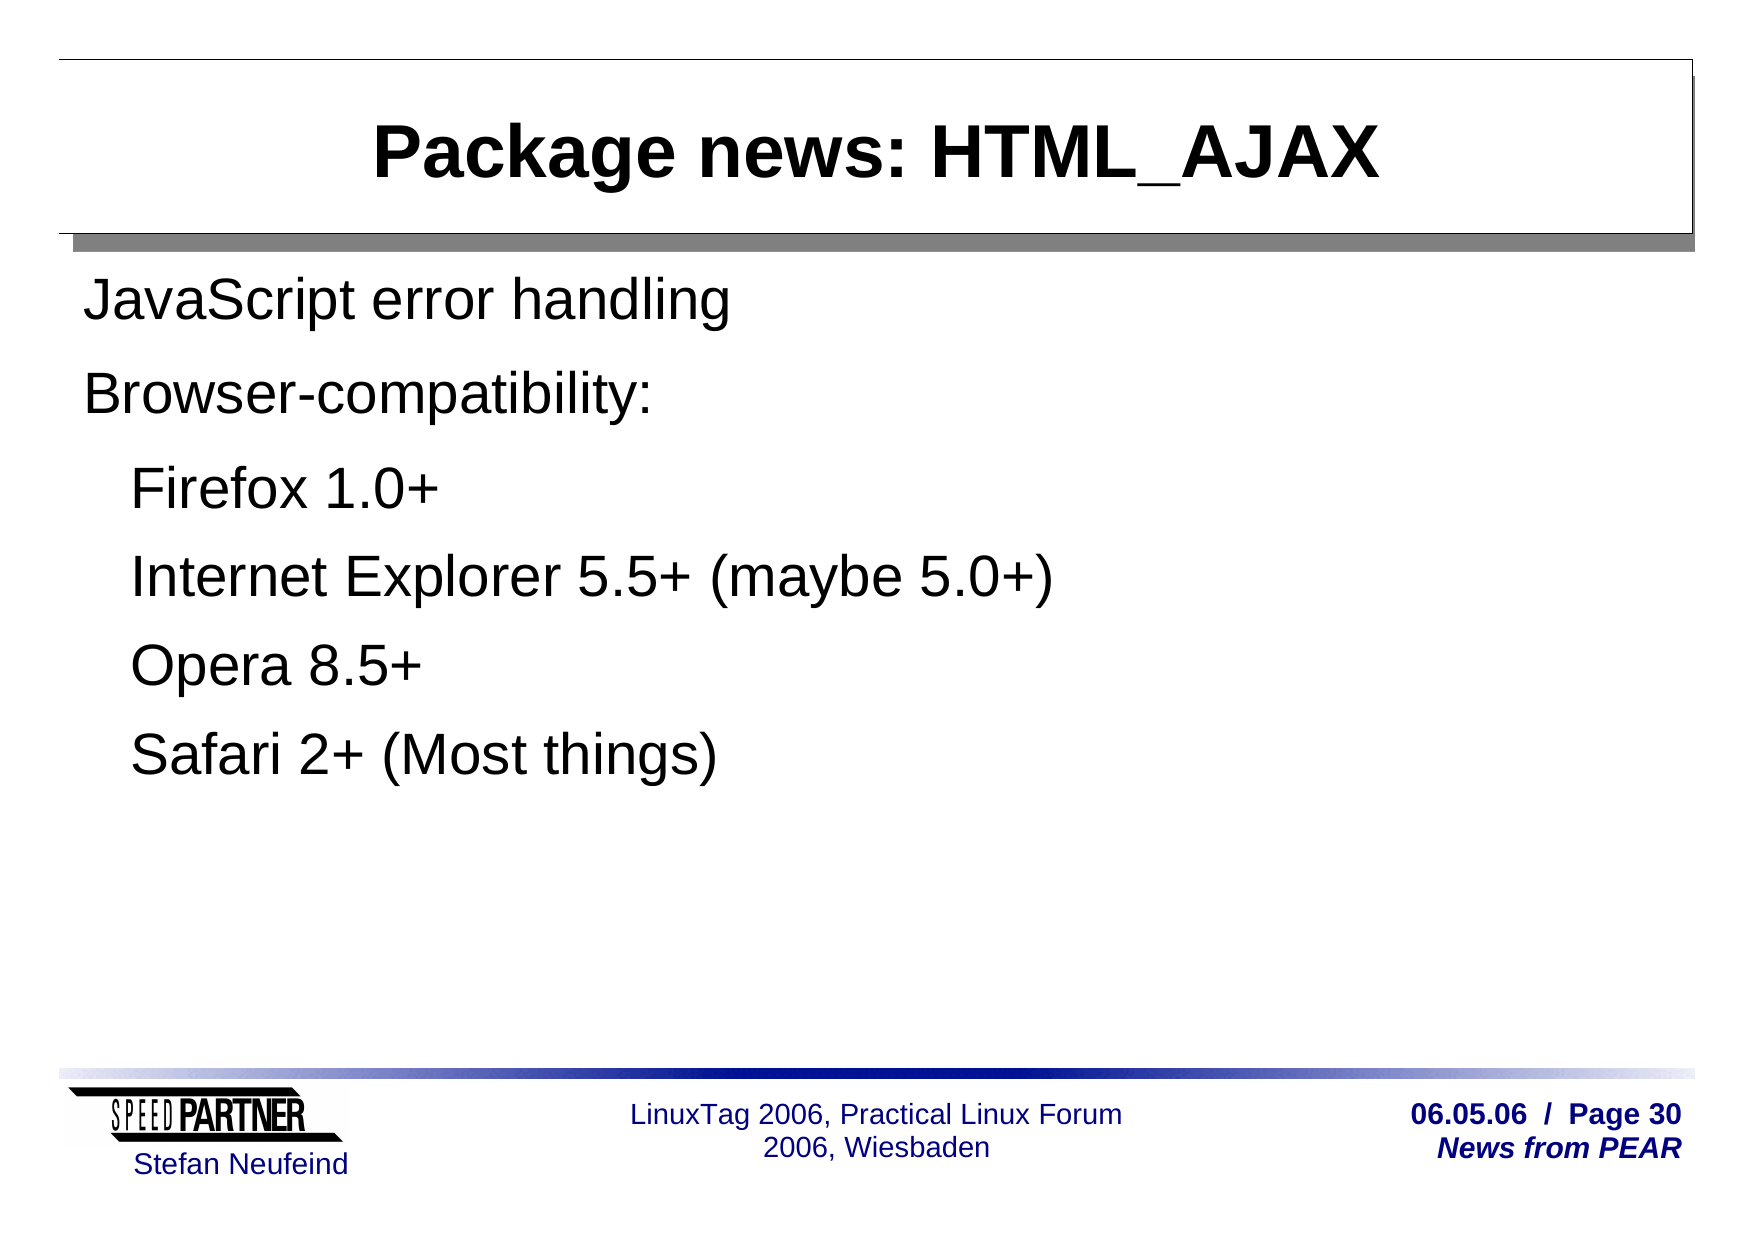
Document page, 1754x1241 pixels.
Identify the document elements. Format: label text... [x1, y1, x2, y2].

list JavaScript error handling Browser-compatibility: Firefox 1.0+ Internet Explorer 5.5+ (maybe 5.0+) Opera 8.5+ Safari 2+ (Most things) [71, 266, 1695, 1049]
picture [59, 1068, 1695, 1079]
title Package news: HTML_AJAX [59, 59, 1695, 244]
picture [64, 1082, 348, 1146]
